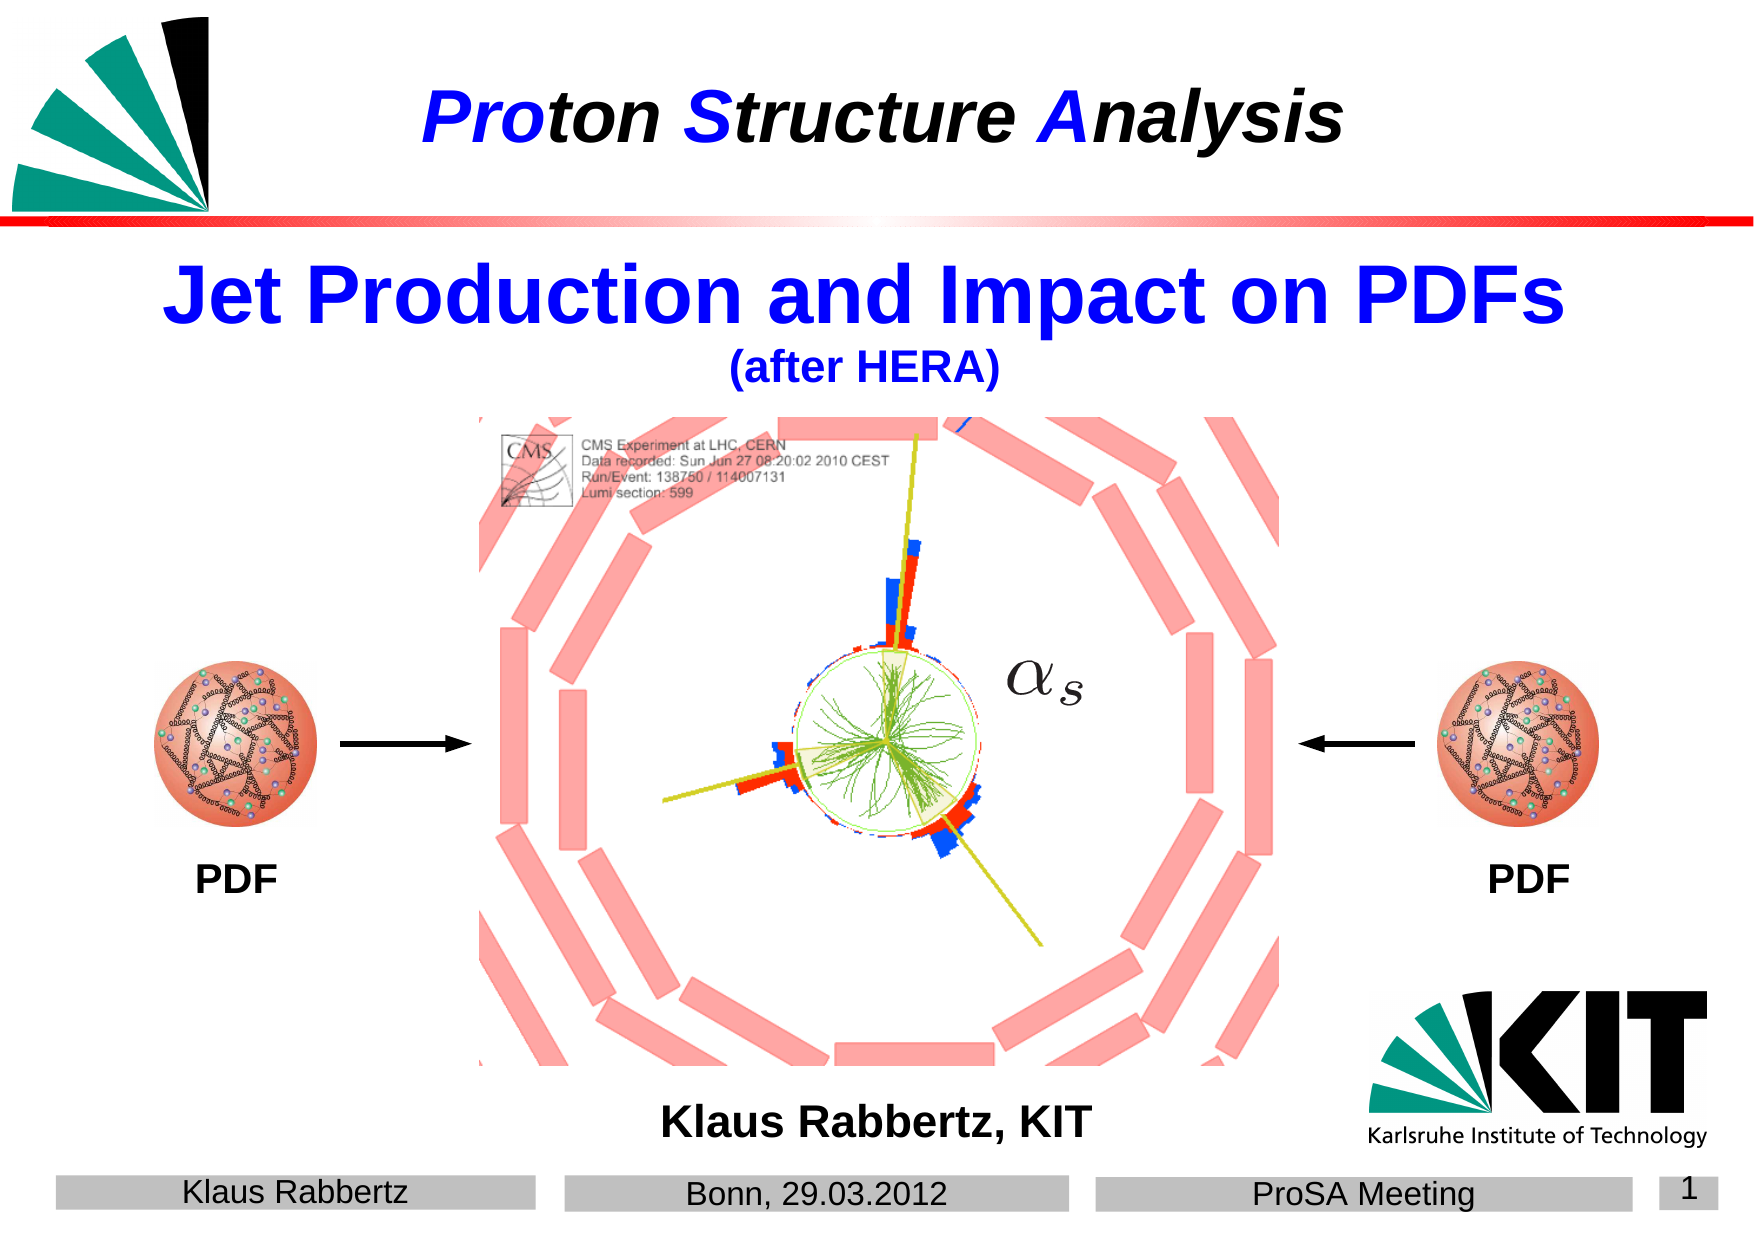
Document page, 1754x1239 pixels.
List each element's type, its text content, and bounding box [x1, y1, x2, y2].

text_box PDF [183, 850, 291, 909]
picture [1369, 991, 1707, 1148]
picture [12, 17, 209, 214]
picture [479, 417, 1279, 1066]
text_box Jet Production and Impact on PDFs (after HERA) [150, 242, 1604, 399]
picture [154, 661, 317, 827]
picture [1437, 661, 1599, 827]
text_box PDF [1475, 850, 1583, 909]
text_box Klaus Rabbertz, KIT [648, 1089, 1106, 1154]
title Proton Structure Analysis [263, 27, 1505, 207]
